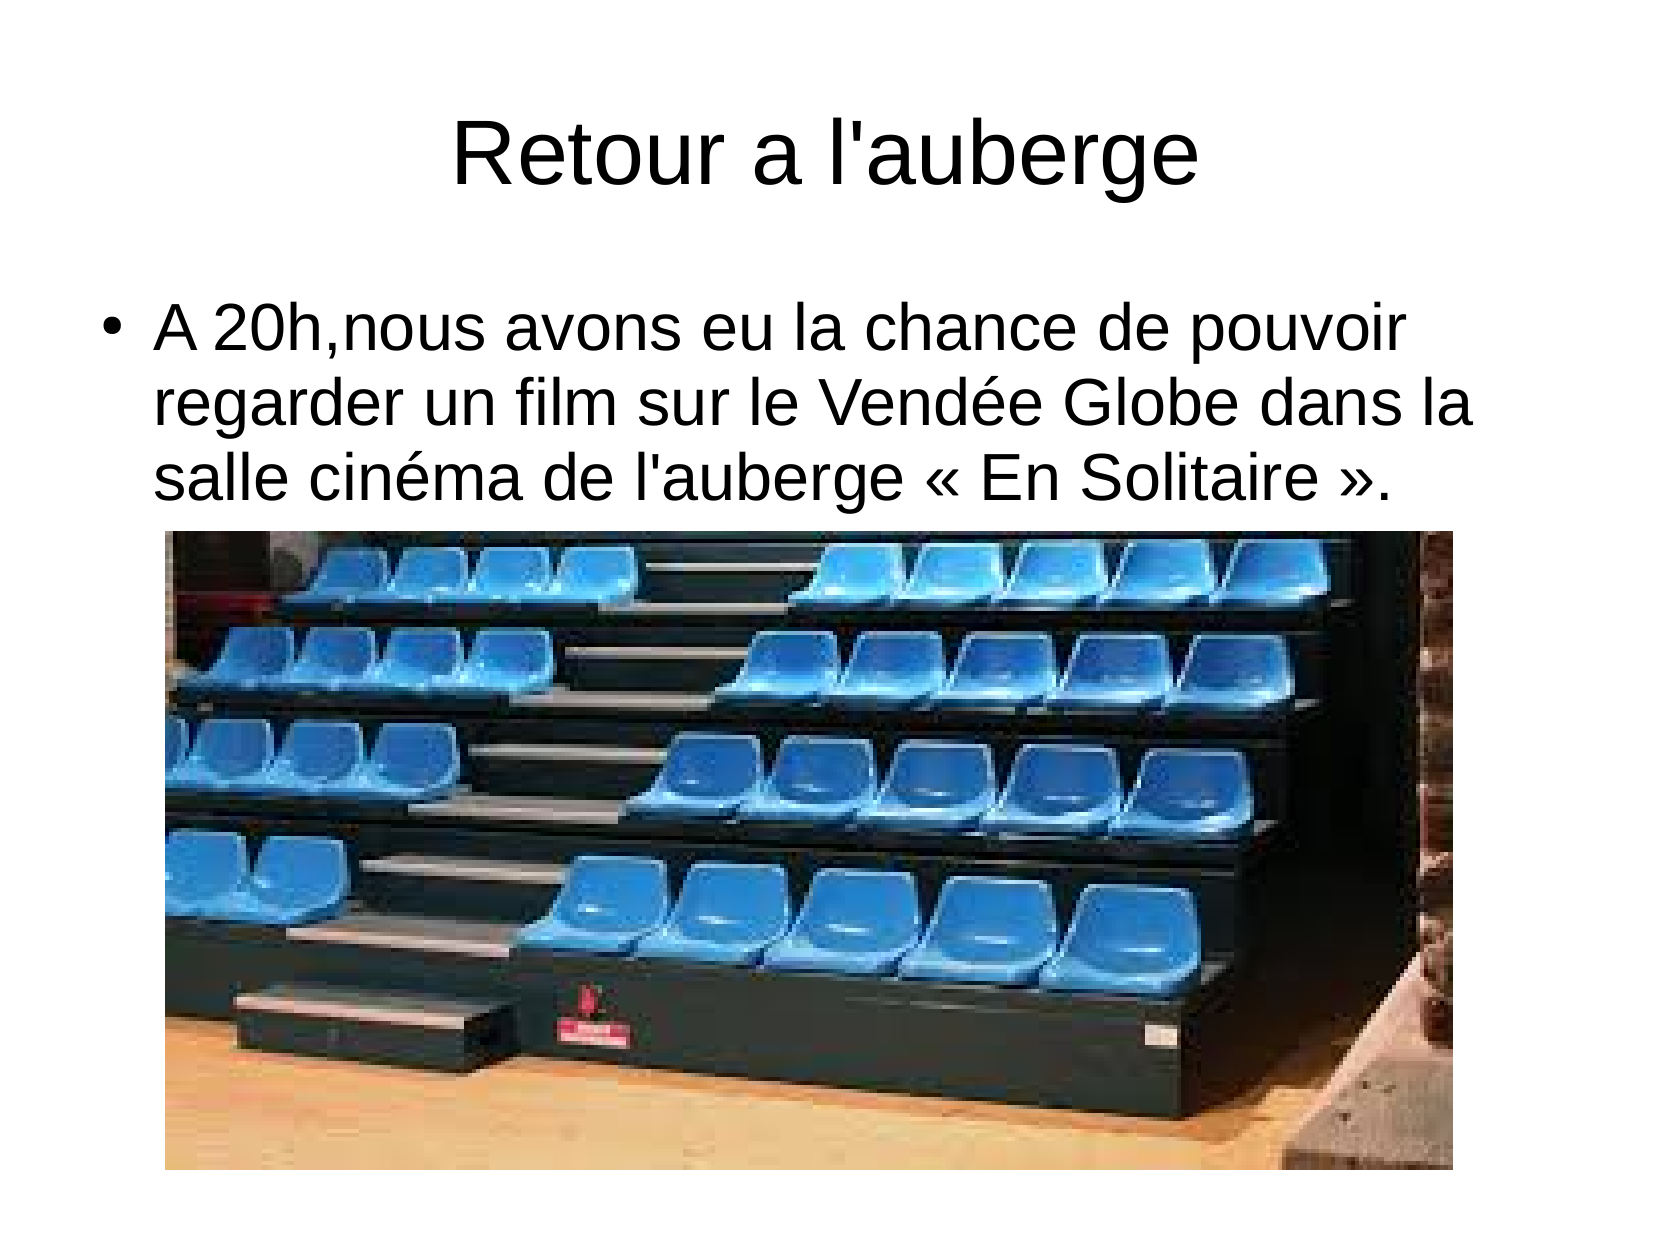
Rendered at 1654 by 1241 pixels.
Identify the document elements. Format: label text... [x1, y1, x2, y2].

title Retour a l'auberge [82, 49, 1571, 257]
list A 20h,nous avons eu la chance de pouvoir regarder un film sur le Vendée Globe dans la salle cinéma de l'auberge « En Solitaire ». [82, 290, 1571, 1010]
picture [165, 531, 1453, 1170]
